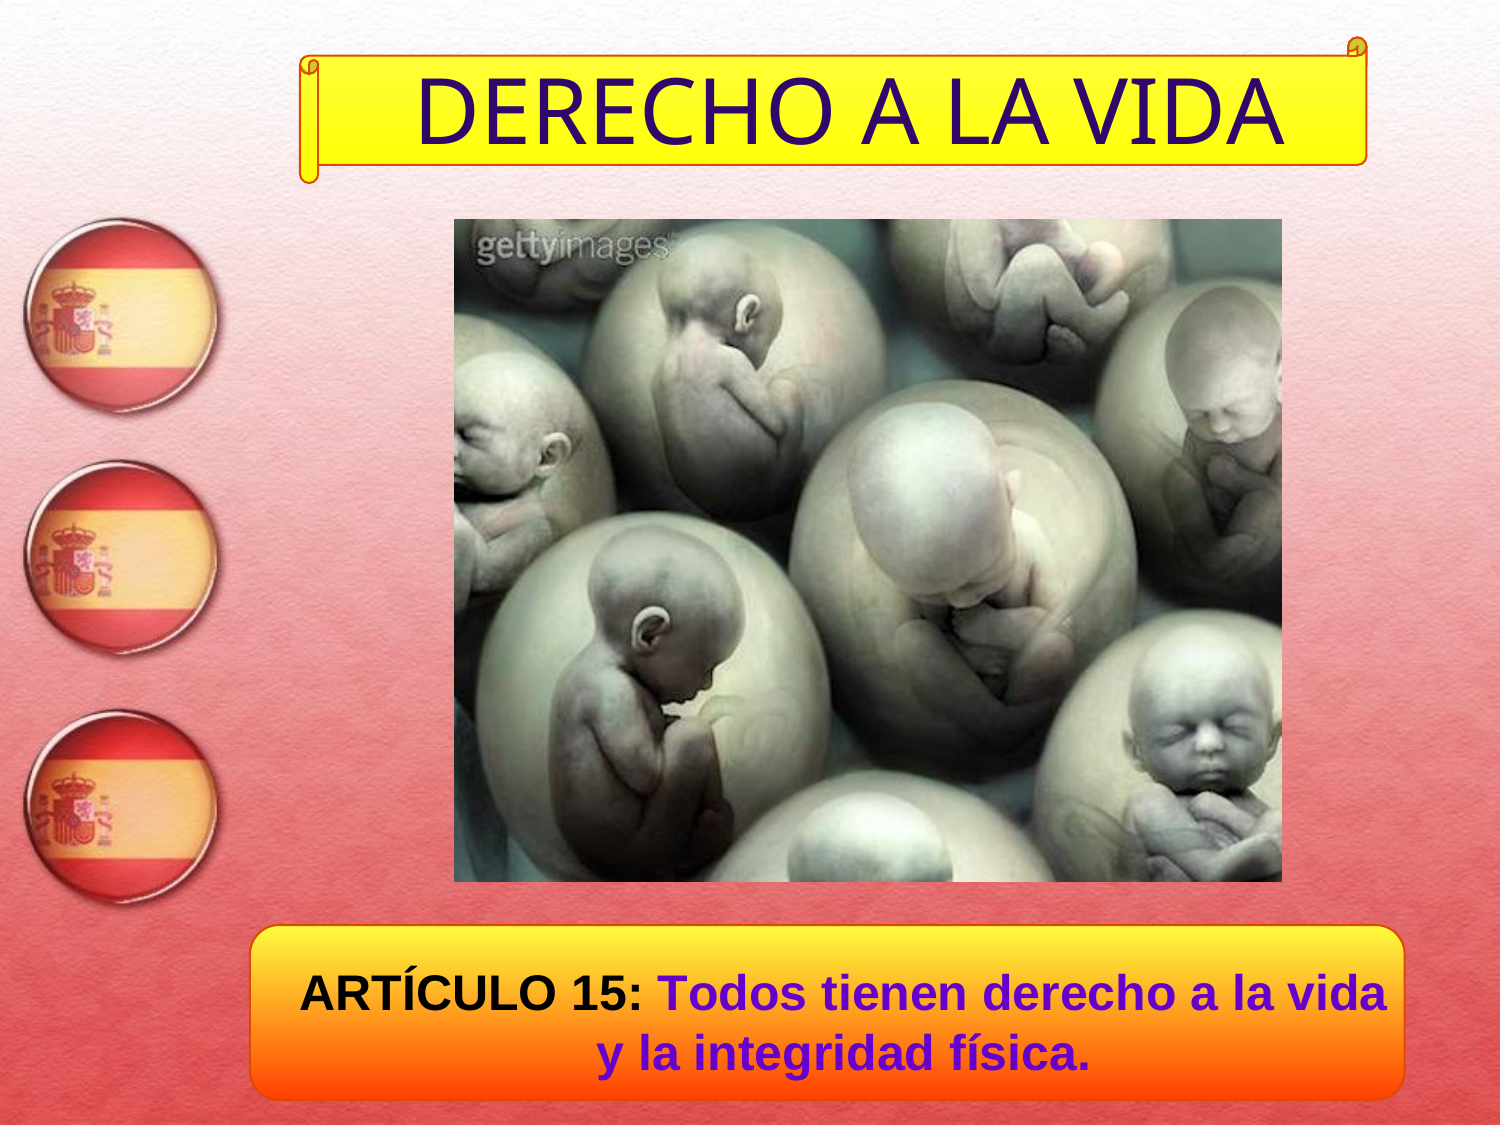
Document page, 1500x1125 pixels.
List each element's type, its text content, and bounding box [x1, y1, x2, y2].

picture [0, 0, 1500, 1125]
text_box ARTÍCULO 15: Todos tienen derecho a la vida y la integridad física. [265, 952, 1423, 1088]
text_box DERECHO A LA VIDA [212, 45, 1488, 233]
text_box [249, 924, 1405, 1101]
text_box [1348, 37, 1367, 45]
